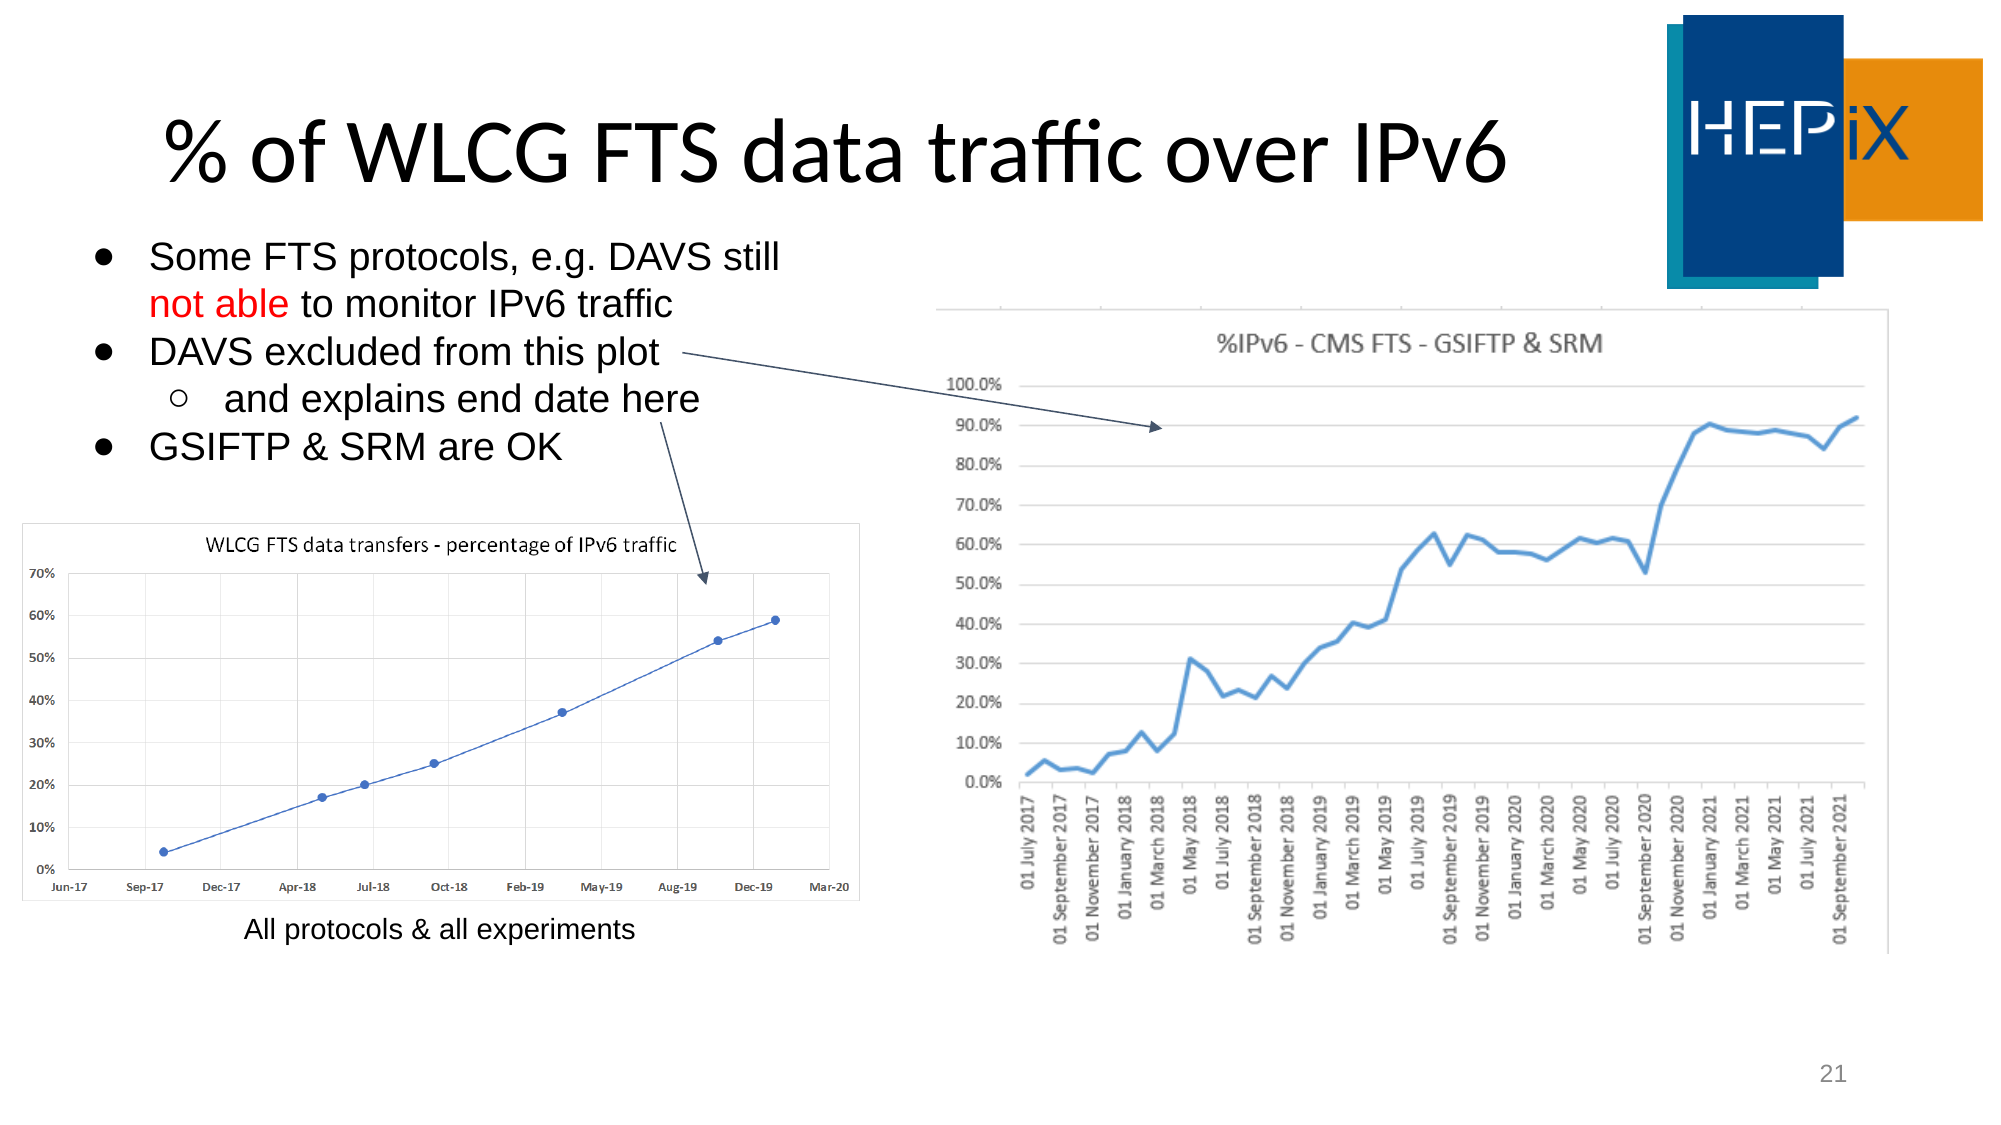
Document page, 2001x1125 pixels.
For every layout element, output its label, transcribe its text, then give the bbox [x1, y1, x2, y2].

title % of WLCG FTS data traffic over IPv6 [148, 44, 1598, 262]
picture [936, 306, 1889, 954]
slide_number <number> [1412, 1042, 1863, 1103]
text_box All protocols & all experiments [228, 902, 655, 953]
picture [1667, 15, 1983, 289]
picture [22, 523, 861, 903]
text_box Some FTS protocols, e.g. DAVS still not able to monitor IPv6 traffic DAVS excluded from this plot and explains end date here GSIFTP & SRM are OK [58, 223, 848, 476]
